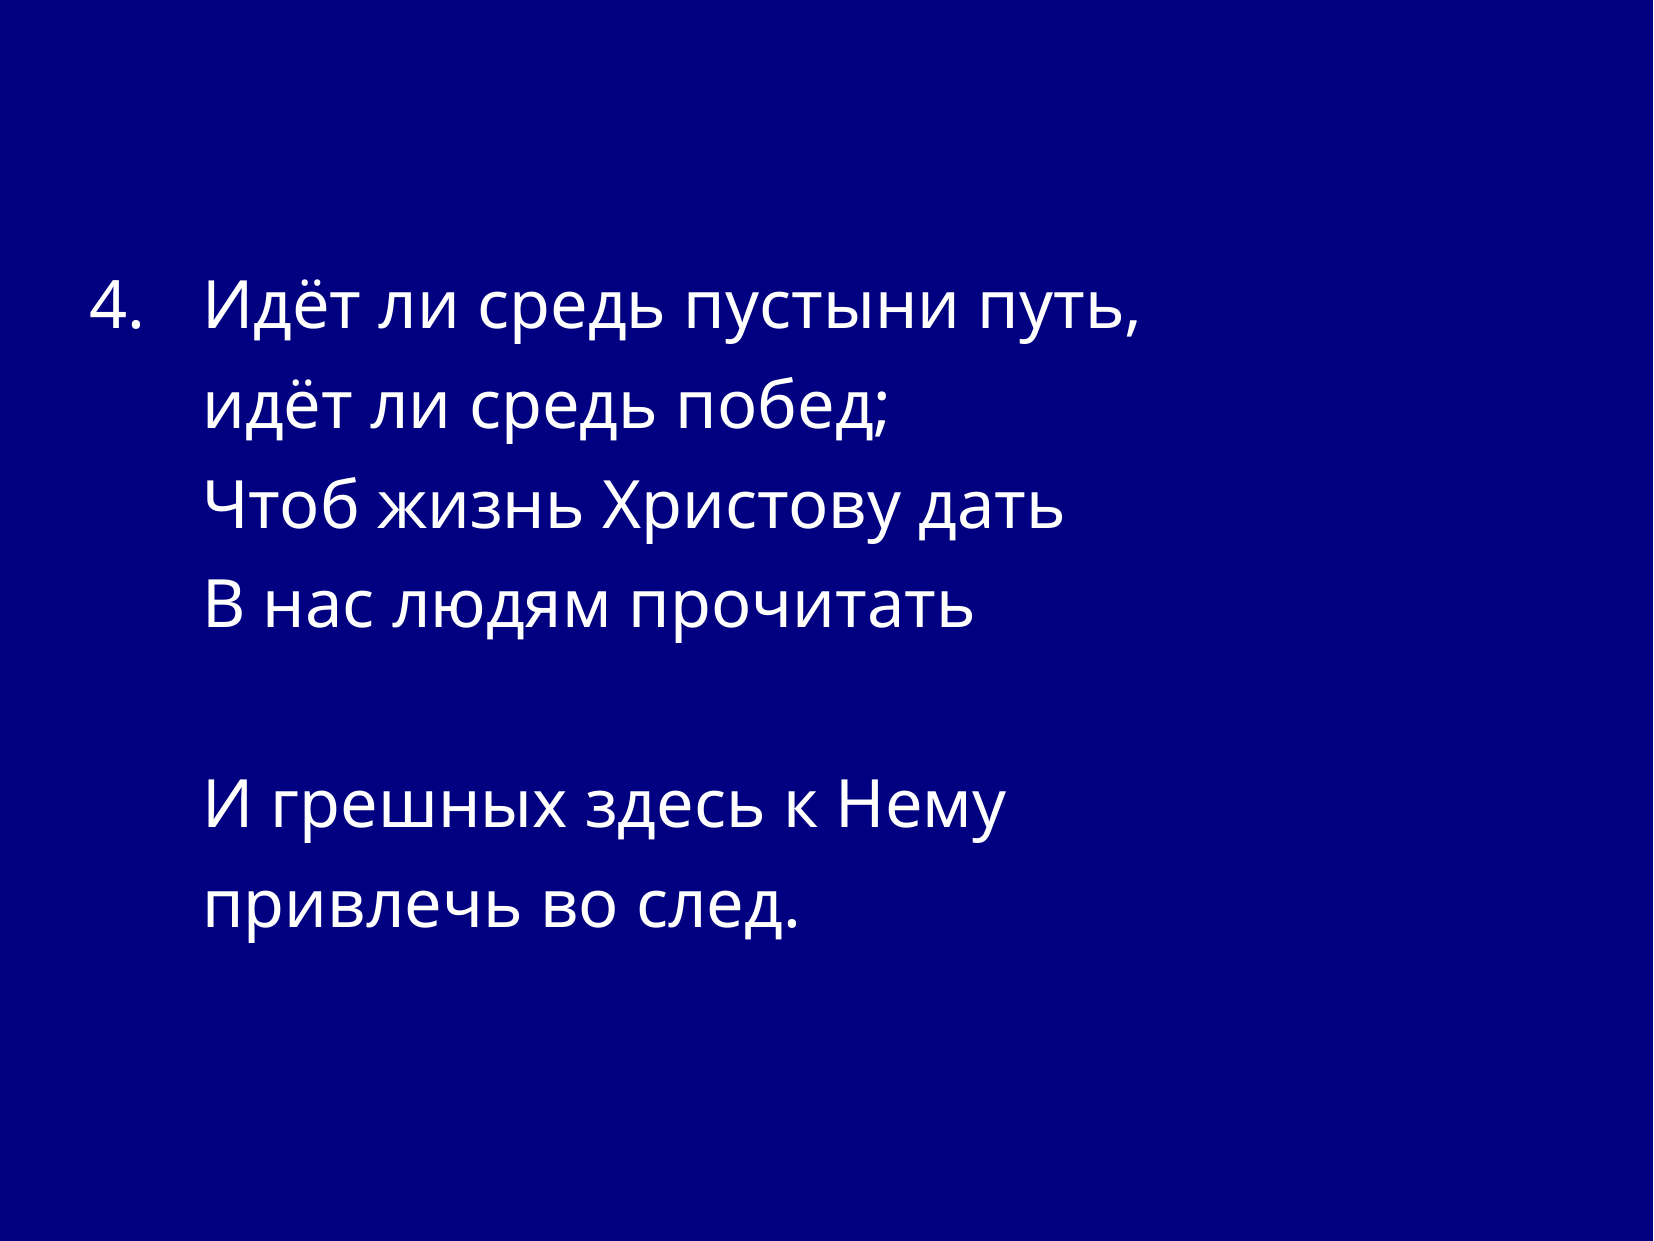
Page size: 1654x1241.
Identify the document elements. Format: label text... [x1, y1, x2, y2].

text_box 4. Идёт ли средь пустыни путь, идёт ли средь побед; Чтоб жизнь Христову дать В нас людям прочитать И грешных здесь к Нему привлечь во след. [75, 150, 1576, 1163]
